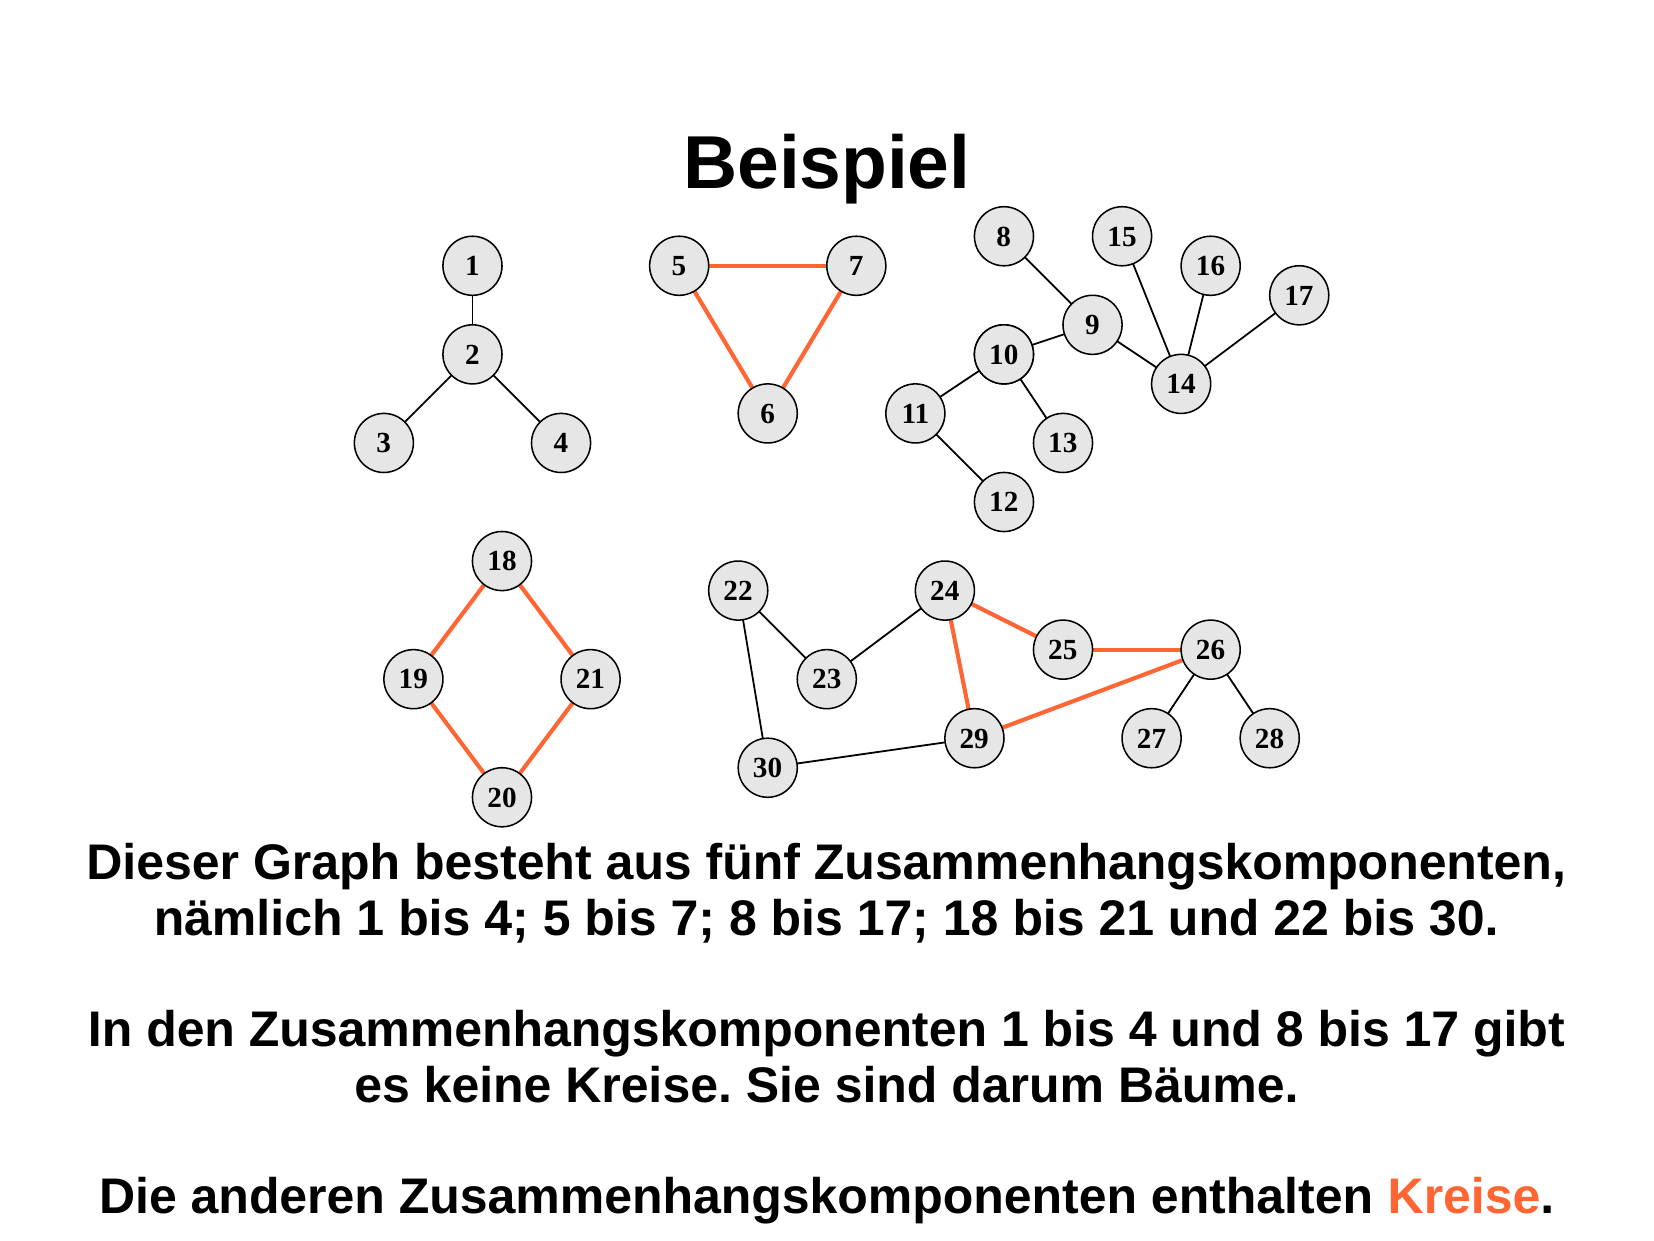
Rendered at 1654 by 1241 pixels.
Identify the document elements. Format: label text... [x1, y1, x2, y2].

text_box 15 [1092, 206, 1152, 266]
text_box 30 [738, 738, 798, 798]
text_box 2 [442, 324, 503, 384]
text_box 11 [885, 383, 945, 443]
text_box 26 [1181, 620, 1241, 680]
text_box 19 [383, 649, 443, 709]
text_box 8 [974, 206, 1034, 266]
text_box 14 [1151, 354, 1211, 414]
text_box 23 [797, 649, 857, 709]
text_box 13 [1033, 413, 1093, 473]
text_box 25 [1033, 620, 1093, 680]
text_box 9 [1062, 295, 1123, 355]
text_box 27 [1122, 708, 1182, 768]
text_box 21 [561, 649, 621, 709]
text_box 5 [649, 236, 709, 296]
text_box 18 [472, 531, 532, 591]
text_box 3 [354, 413, 414, 473]
text_box 6 [738, 383, 798, 443]
text_box 7 [826, 236, 886, 296]
text_box 22 [708, 561, 768, 621]
text_box 20 [472, 767, 532, 827]
text_box 24 [915, 561, 975, 621]
text_box 10 [974, 324, 1034, 384]
text_box Dieser Graph besteht aus fünf Zusammenhangskomponenten, nämlich 1 bis 4; 5 bis 7; 8 bis 17; 18 bis 21 und 22 bis 30. In den Zusammenhangskomponenten 1 bis 4 und 8 bis 17 gibt es keine Kreise. Sie sind darum Bäume. Die anderen Zusammenhangskomponenten enthalten Kreise. [59, 826, 1595, 1241]
text_box 1 [442, 236, 503, 296]
text_box 4 [531, 413, 591, 473]
text_box 16 [1181, 236, 1241, 296]
text_box 28 [1240, 708, 1300, 768]
text_box 29 [944, 708, 1004, 768]
title Beispiel [88, 118, 1565, 207]
text_box 17 [1269, 265, 1329, 325]
text_box 12 [974, 472, 1034, 532]
